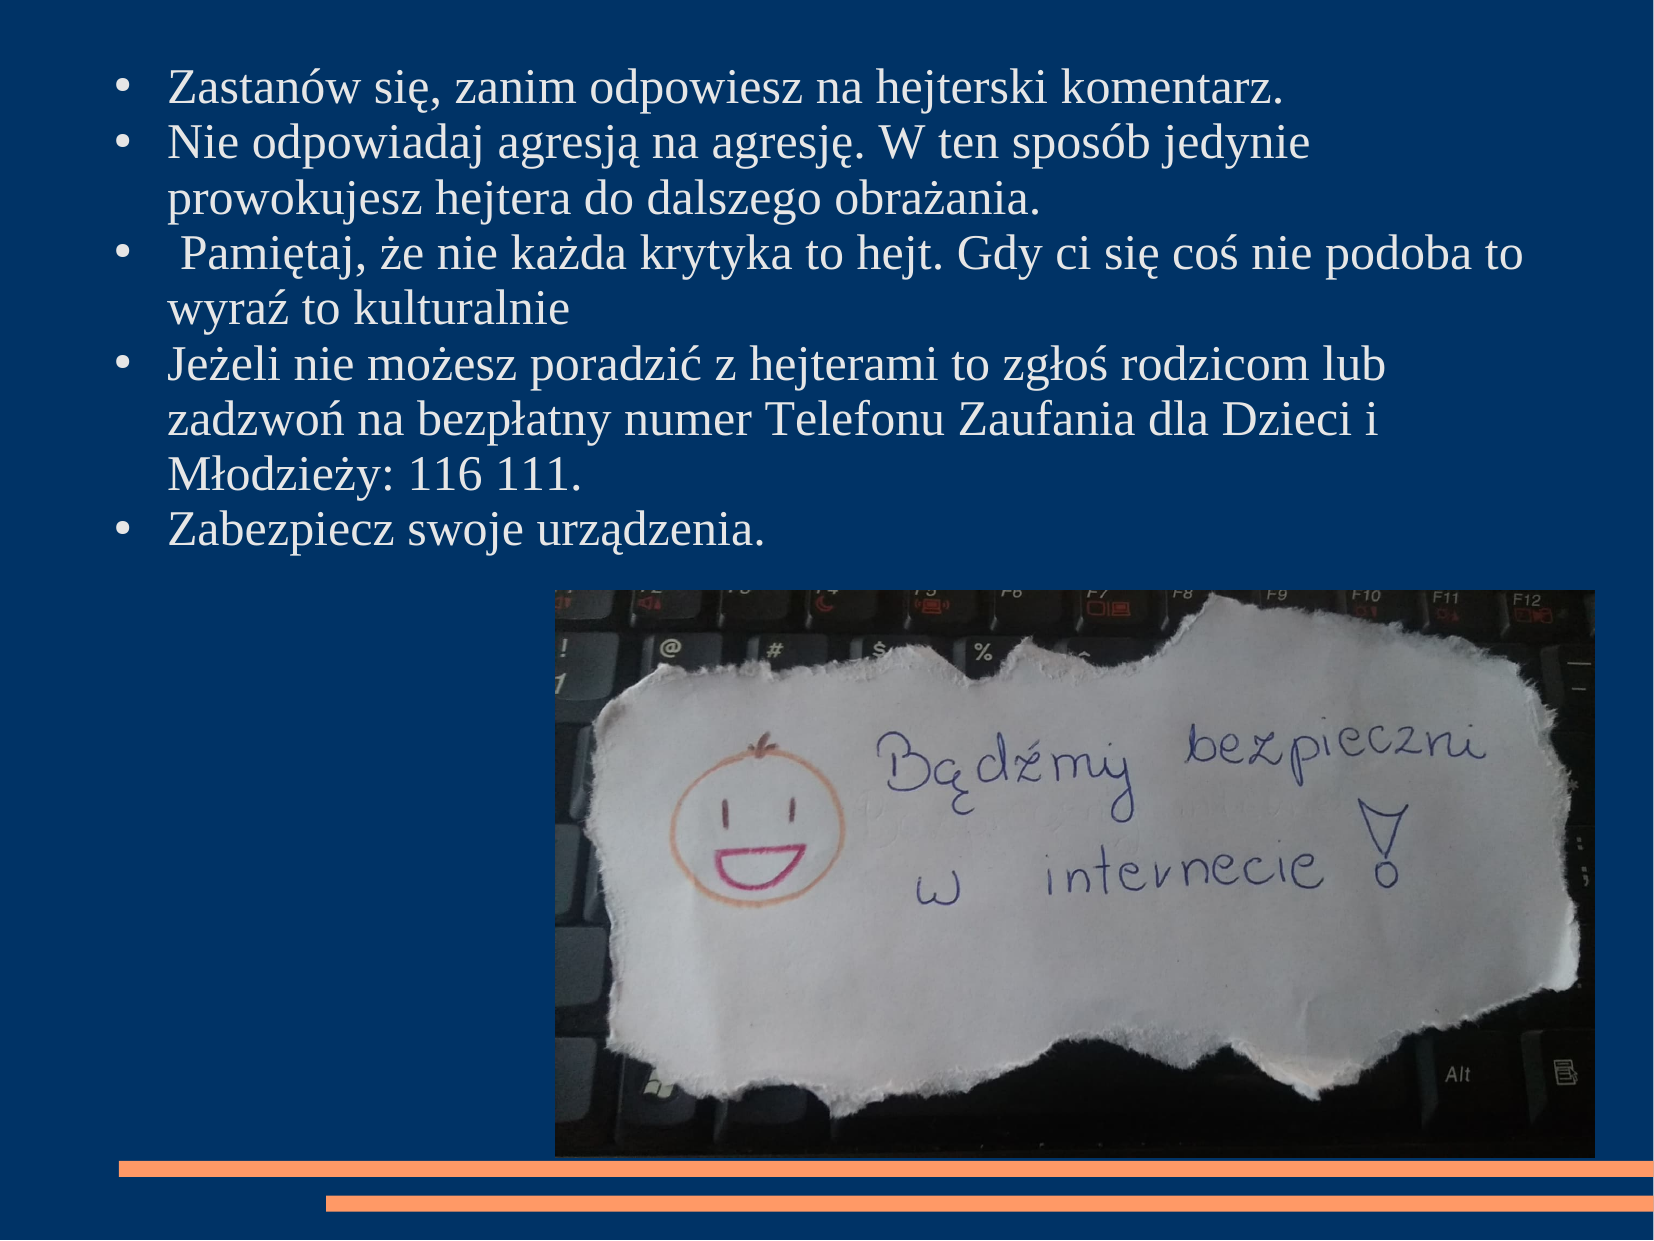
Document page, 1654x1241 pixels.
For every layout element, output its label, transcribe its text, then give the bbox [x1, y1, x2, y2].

list Zastanów się, zanim odpowiesz na hejterski komentarz. Nie odpowiadaj agresją na agresję. W ten sposób jedynie prowokujesz hejtera do dalszego obrażania. Pamiętaj, że nie każda krytyka to hejt. Gdy ci się coś nie podoba to wyraź to kulturalnie Jeżeli nie możesz poradzić z hejterami to zgłoś rodzicom lub zadzwoń na bezpłatny numer Telefonu Zaufania dla Dzieci i Młodzieży: 116 111. Zabezpiecz swoje urządzenia. [96, 59, 1536, 869]
picture [555, 590, 1595, 1158]
